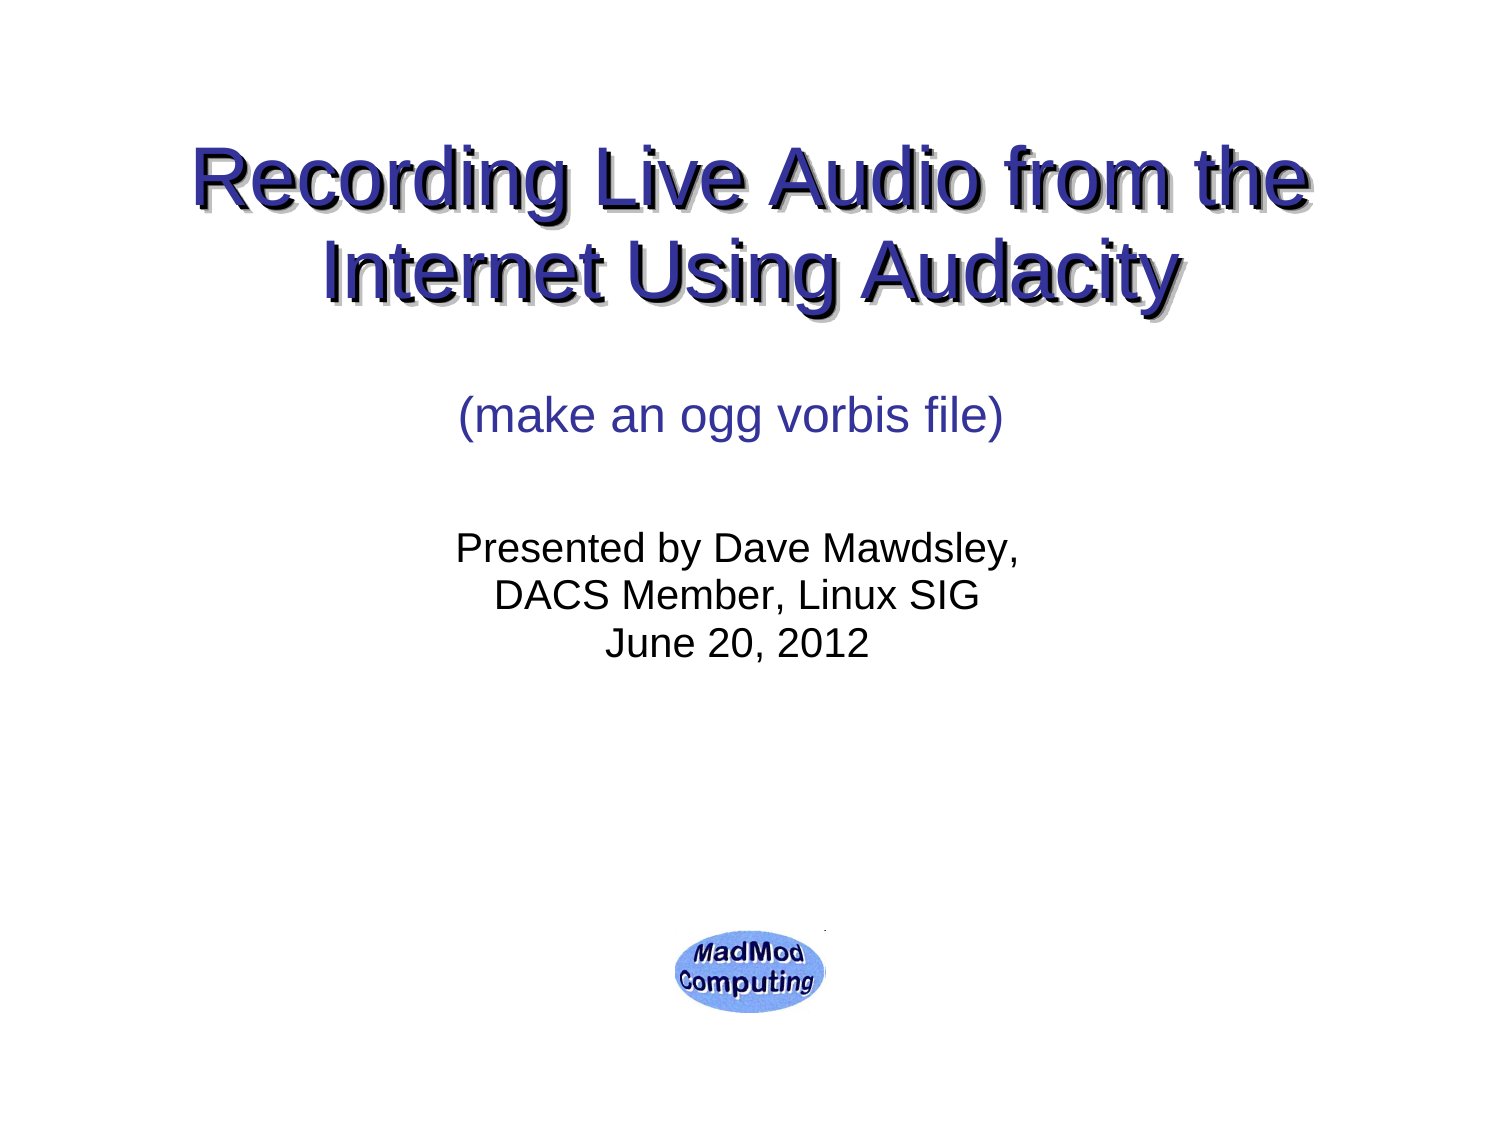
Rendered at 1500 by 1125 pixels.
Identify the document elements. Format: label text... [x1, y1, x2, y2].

title Recording Live Audio from the Internet Using Audacity [112, 122, 1388, 324]
text_box (make an ogg vorbis file) [374, 375, 1088, 451]
picture [675, 930, 826, 1013]
subtitle Presented by Dave Mawdsley, DACS Member, Linux SIG June 20, 2012 [350, 525, 1051, 693]
